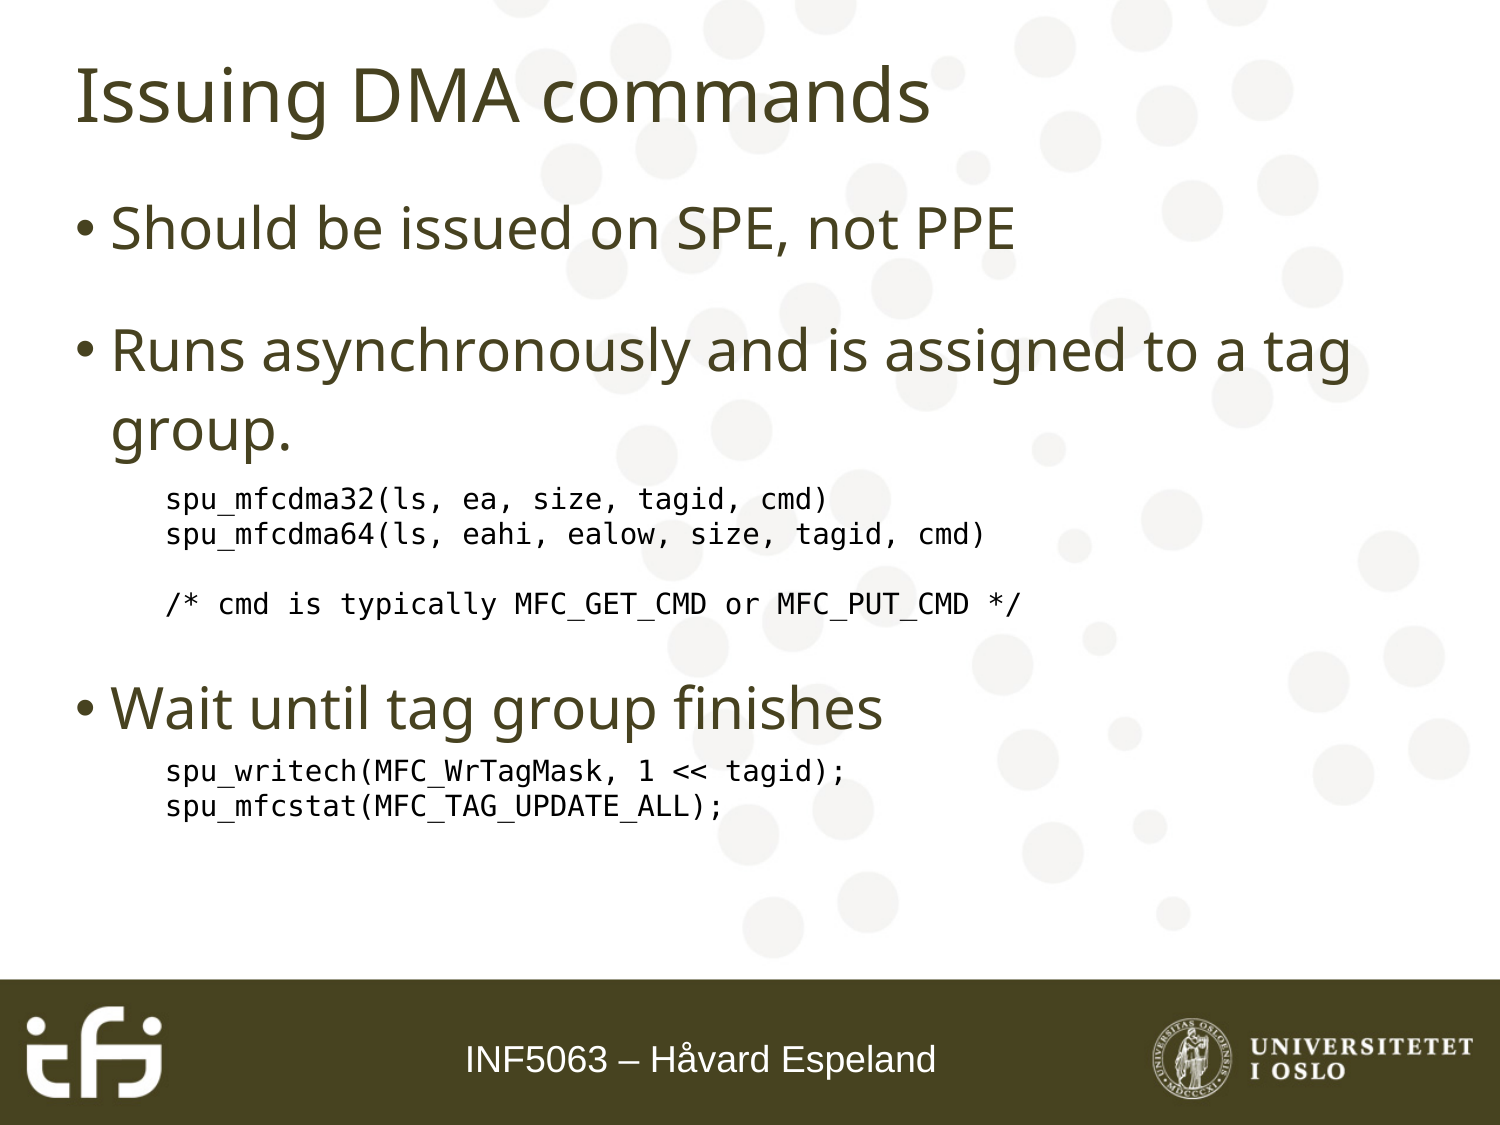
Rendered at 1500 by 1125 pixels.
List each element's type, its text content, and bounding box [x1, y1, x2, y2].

text_box spu_writech(MFC_WrTagMask, 1 << tagid); spu_mfcstat(MFC_TAG_UPDATE_ALL); [150, 745, 1238, 831]
text_box spu_mfcdma32(ls, ea, size, tagid, cmd) spu_mfcdma64(ls, eahi, ealow, size, tagid, cmd) /* cmd is typically MFC_GET_CMD or MFC_PUT_CMD */ [150, 473, 1238, 628]
list Should be issued on SPE, not PPE Runs asynchronously and is assigned to a tag group. Wait until tag group finishes [75, 187, 1426, 938]
title Issuing DMA commands [75, 40, 1426, 146]
picture [0, 0, 1500, 1125]
